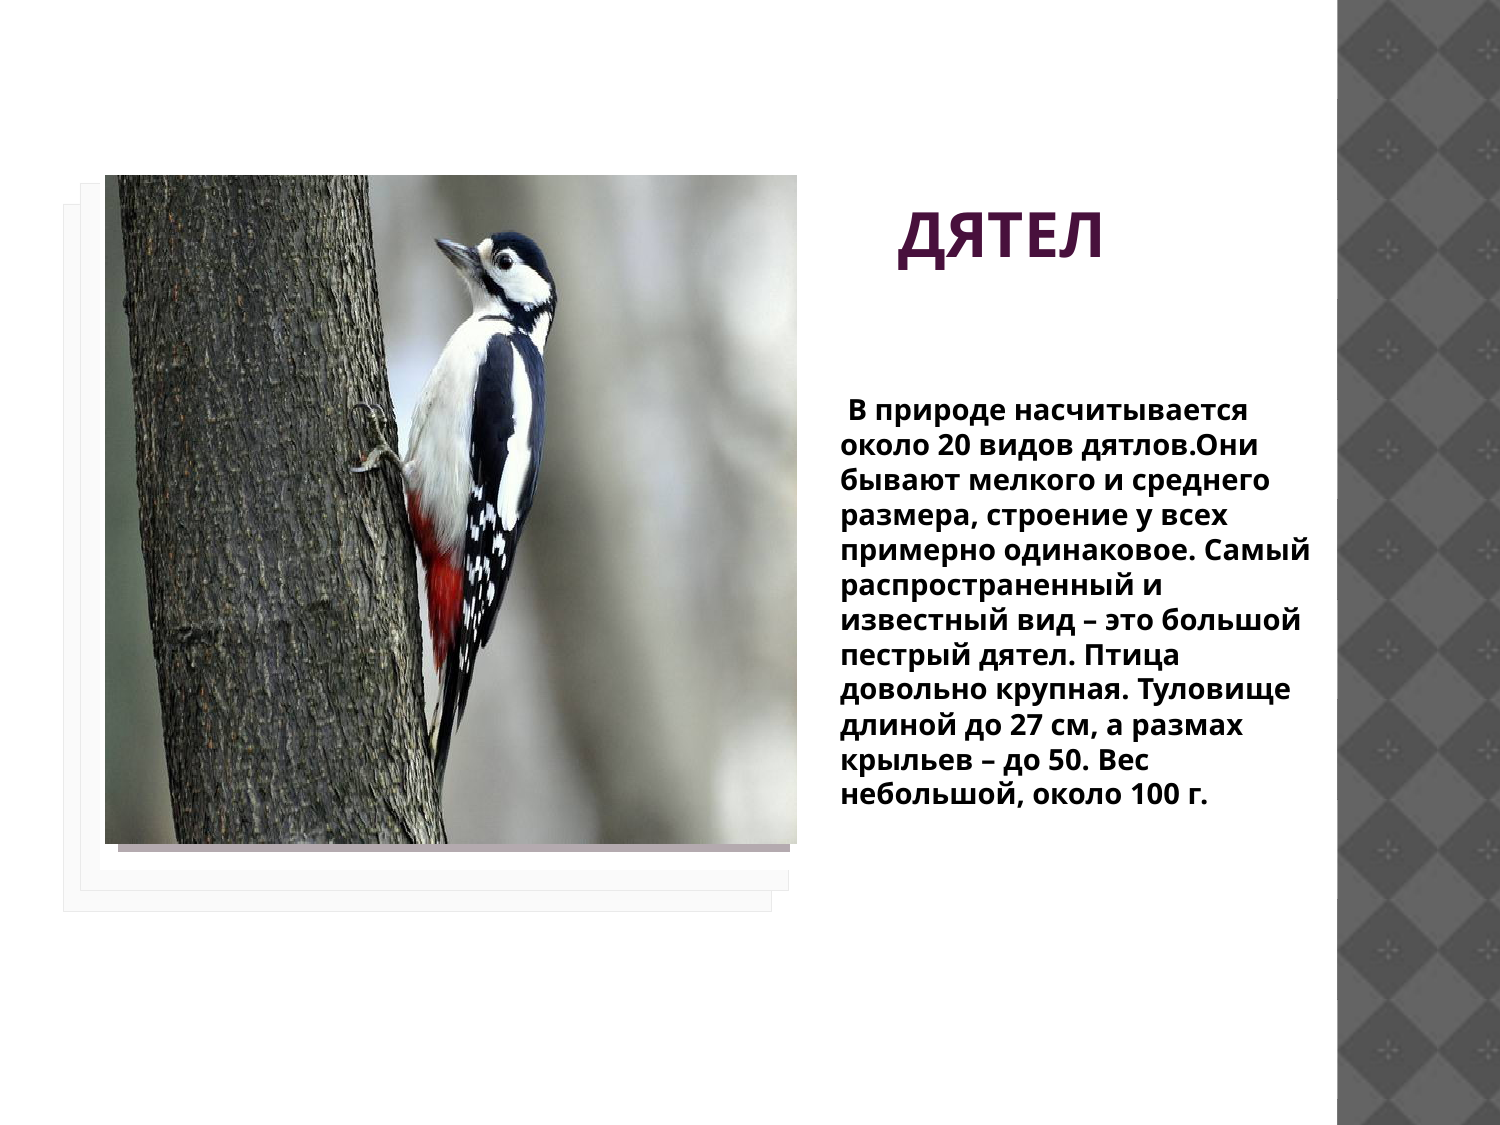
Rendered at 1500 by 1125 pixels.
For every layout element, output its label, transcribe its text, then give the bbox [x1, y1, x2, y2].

text_box В природе насчитывается около 20 видов дятлов.Они бывают мелкого и среднего размера, строение у всех примерно одинаковое. Самый распространенный и известный вид – это большой пестрый дятел. Птица довольно крупная. Туловище длиной до 27 см, а размах крыльев – до 50. Вес небольшой, около 100 г. [825, 383, 1329, 1004]
text_box ДЯТЕЛ [883, 187, 1447, 525]
picture [105, 175, 797, 844]
picture [1337, 0, 1500, 1125]
text_box Вставка рисунка [108, 170, 799, 861]
